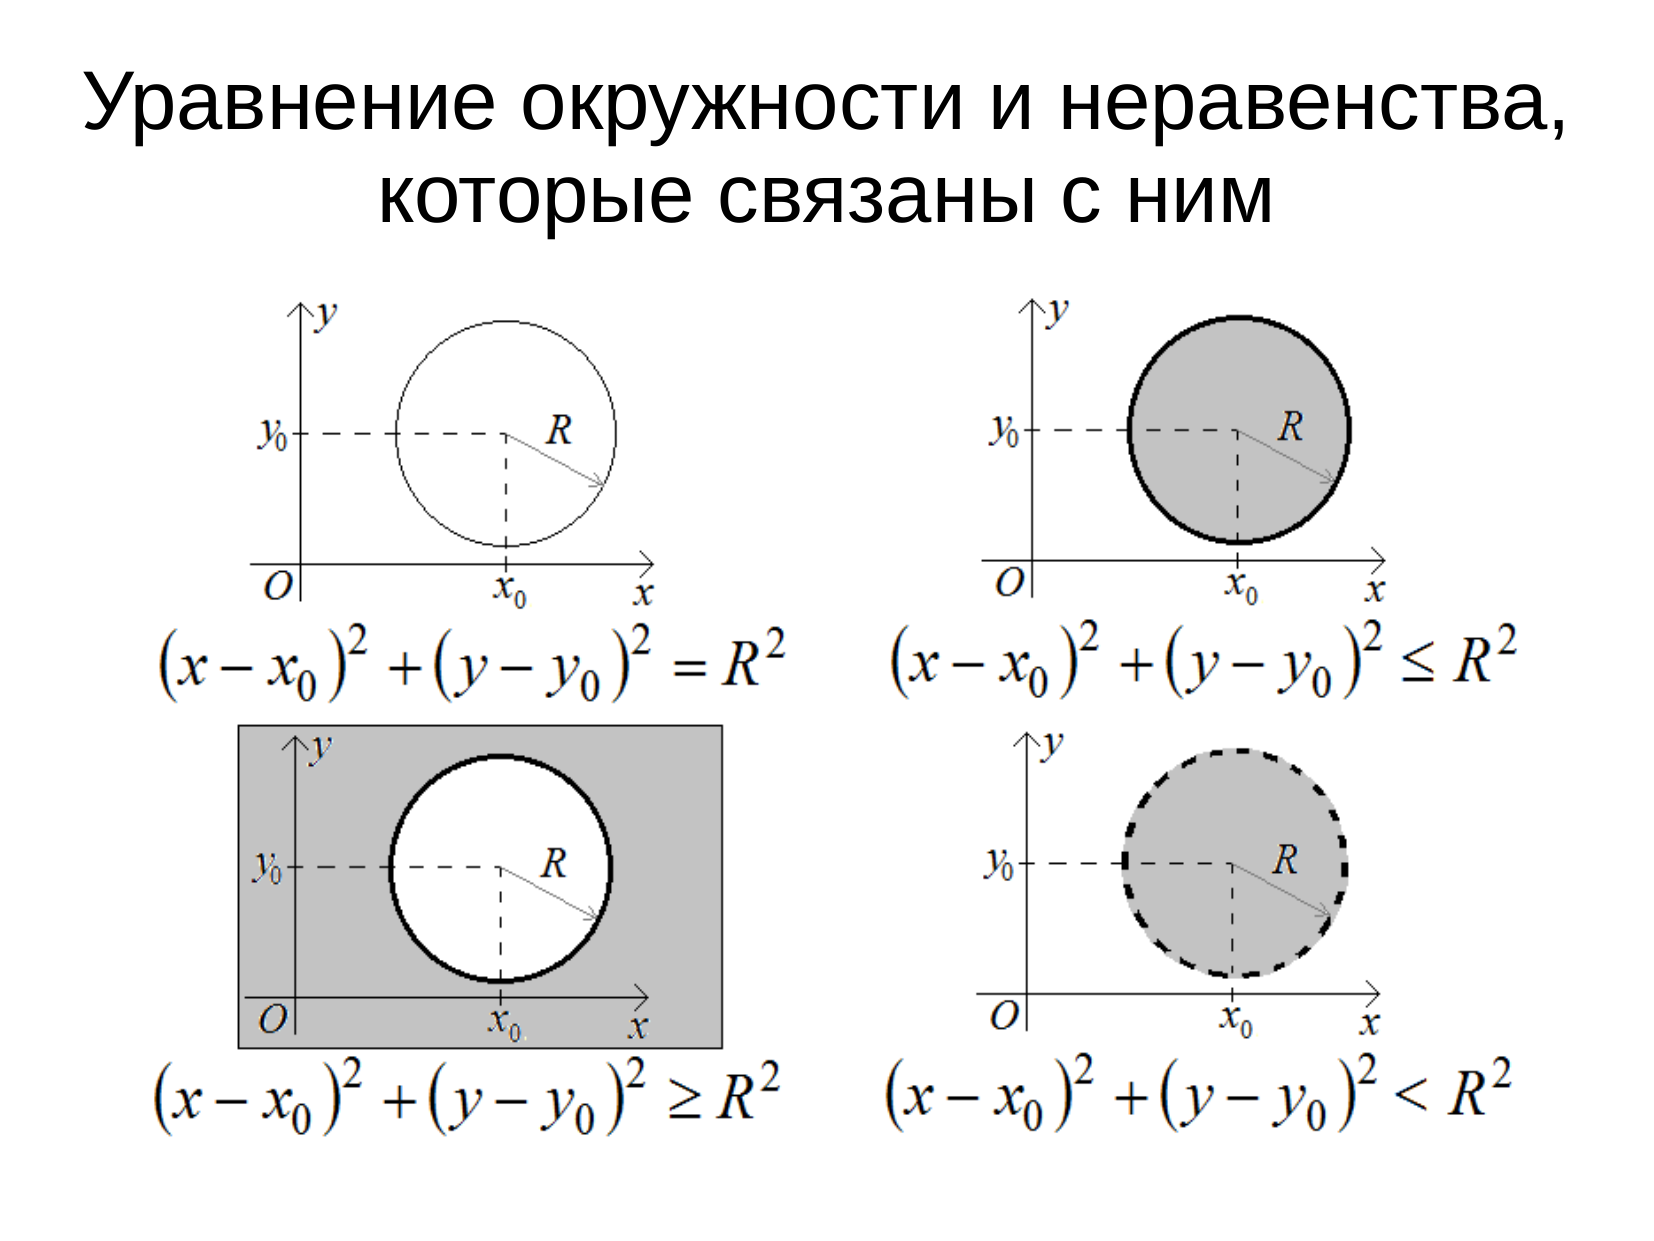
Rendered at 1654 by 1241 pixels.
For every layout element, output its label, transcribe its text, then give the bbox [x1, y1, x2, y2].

picture [29, 290, 1625, 1211]
title Уравнение окружности и неравенства, которые связаны с ним [0, 29, 1654, 266]
